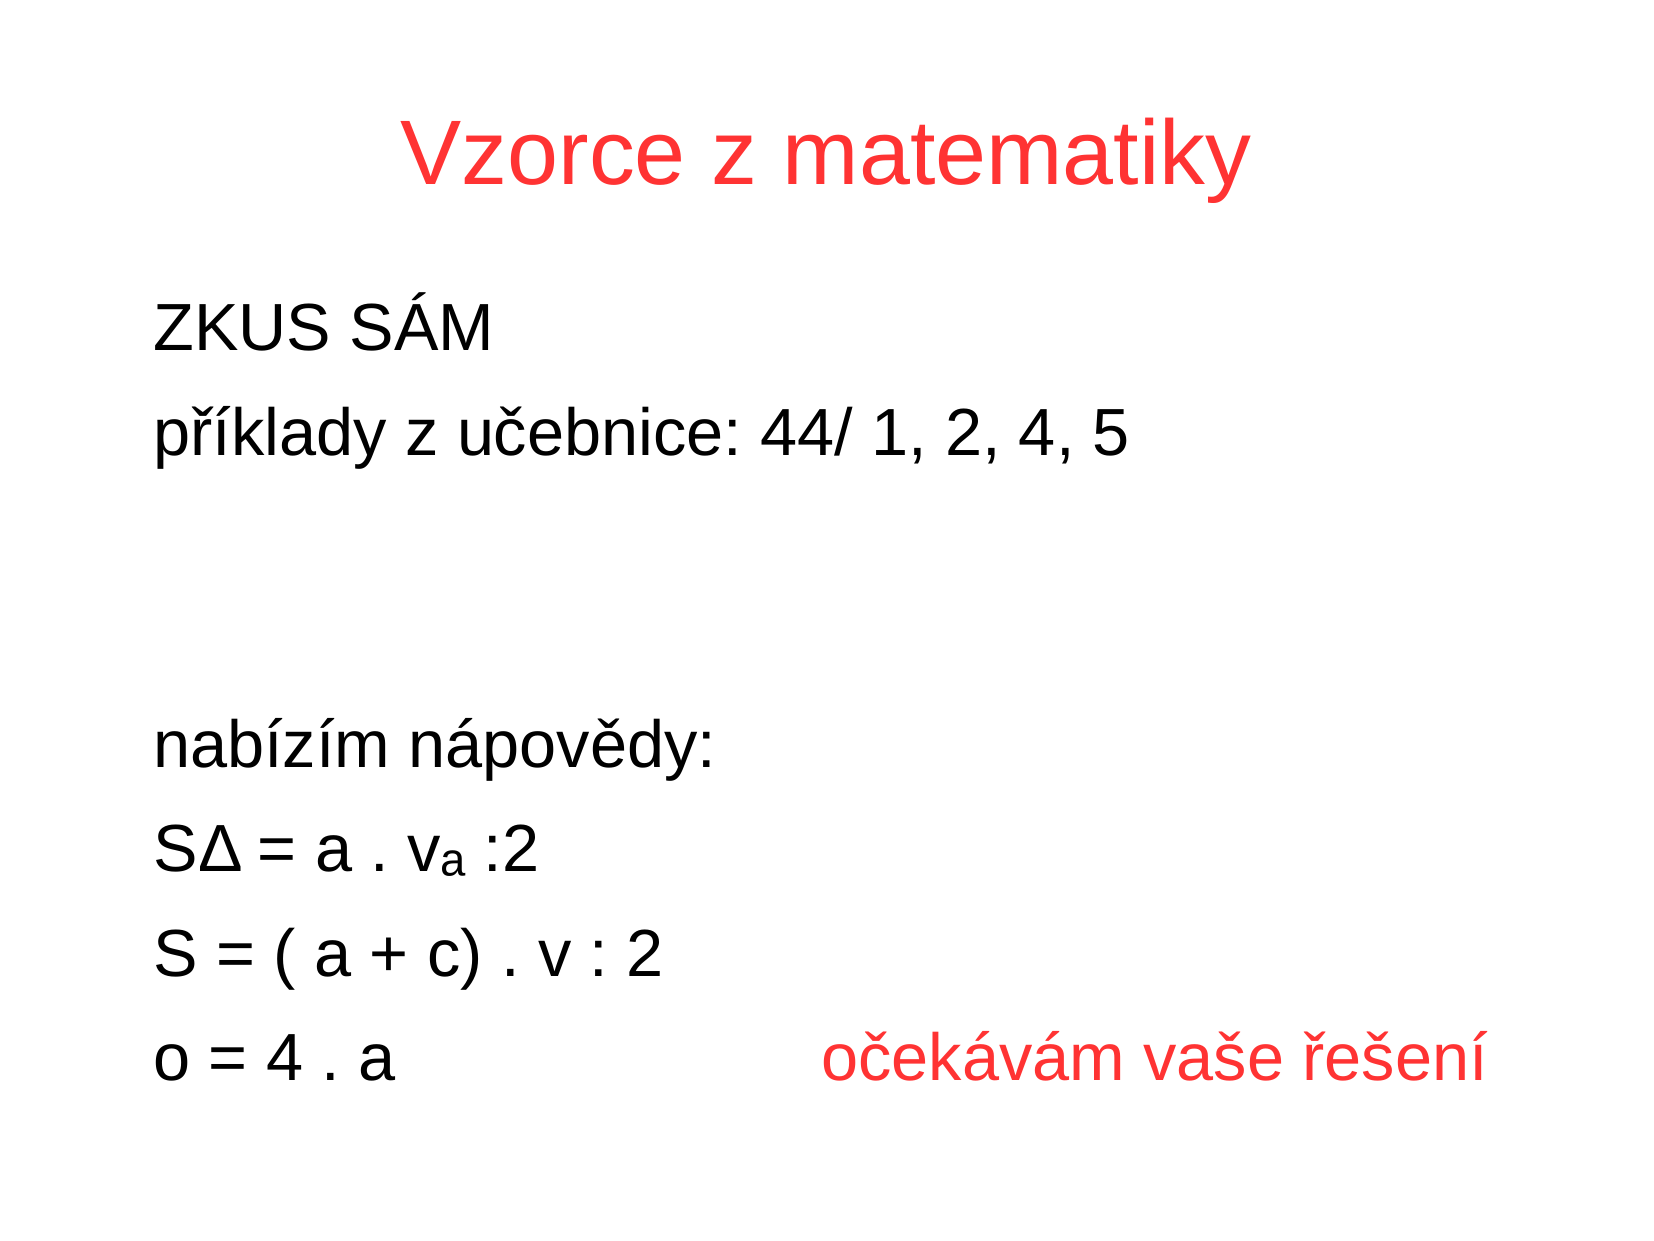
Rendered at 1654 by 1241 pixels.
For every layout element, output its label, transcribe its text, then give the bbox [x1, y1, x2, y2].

list ZKUS SÁM příklady z učebnice: 44/ 1, 2, 4, 5 nabízím nápovědy: SΔ = a . vₐ :2 S = ( a + c) . v : 2 o = 4 . a očekávám vaše řešení [82, 290, 1571, 1195]
title Vzorce z matematiky [82, 49, 1571, 257]
